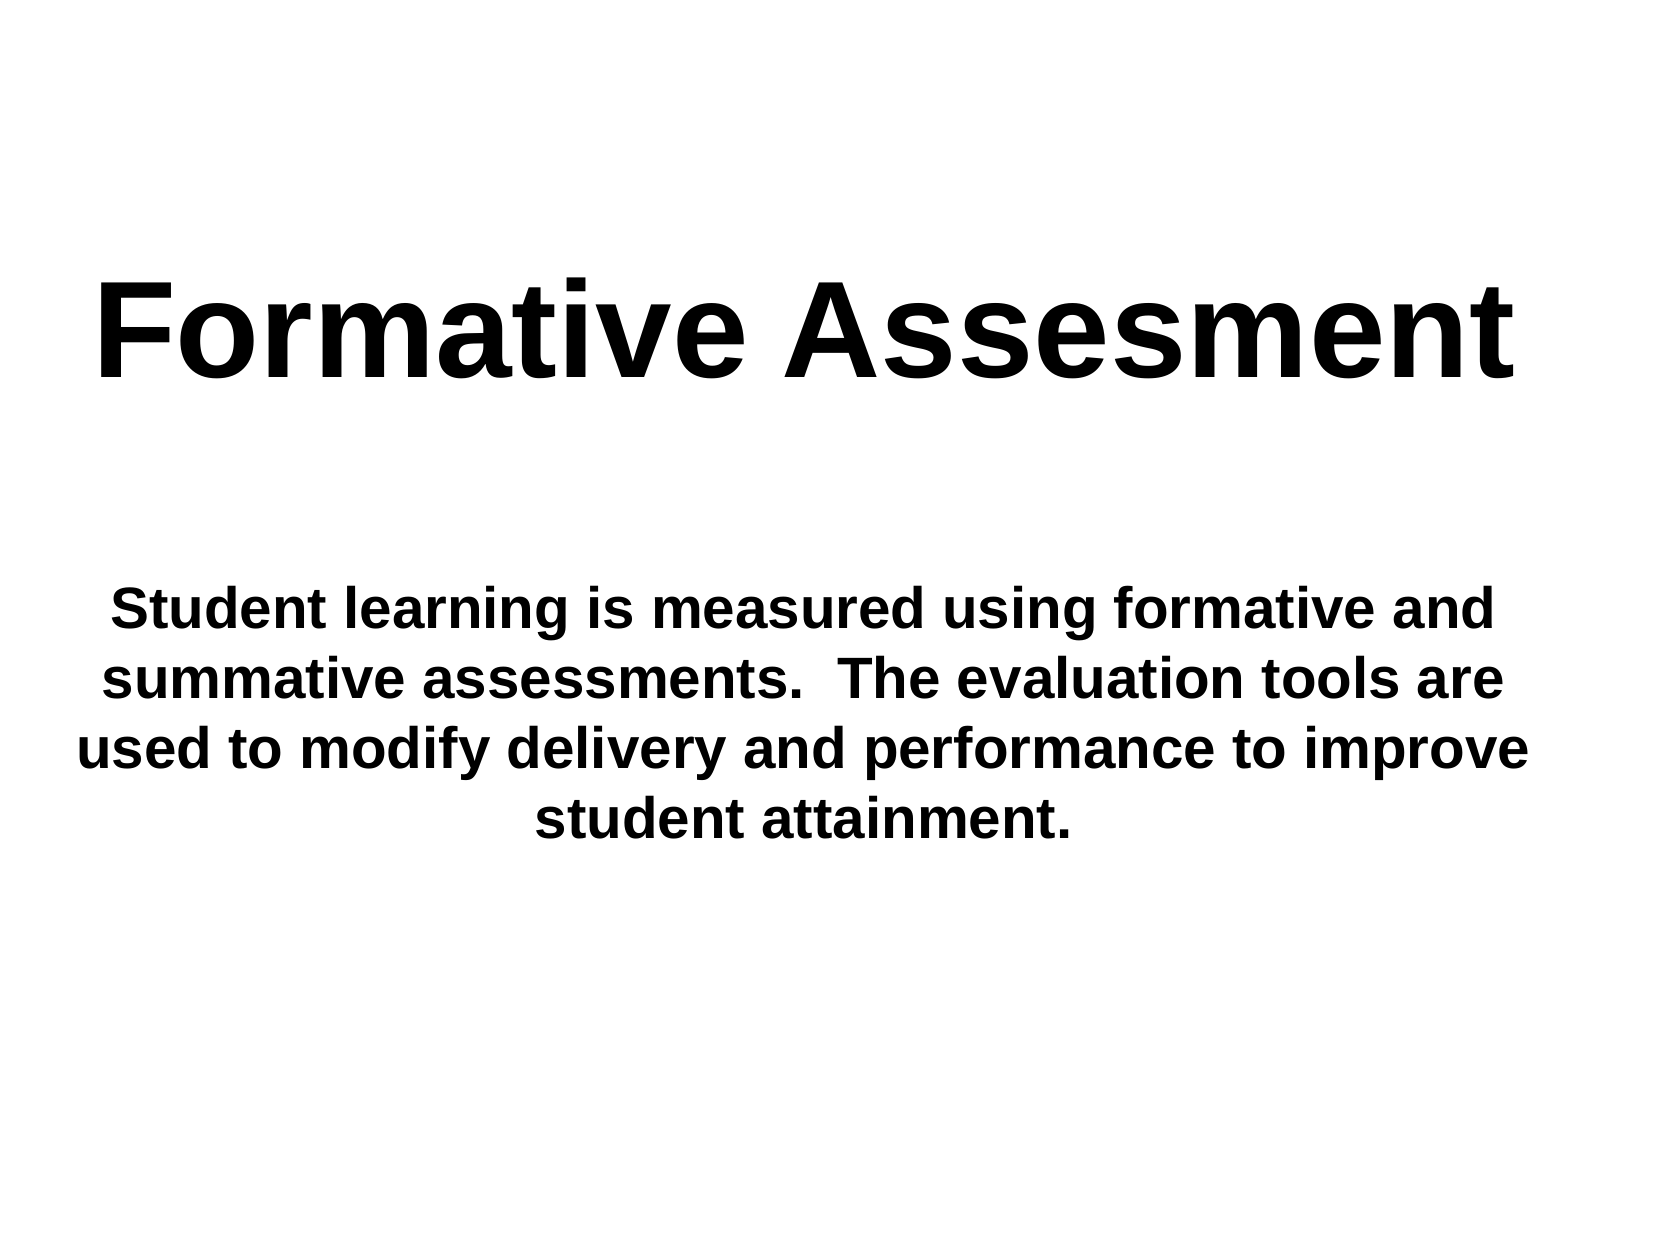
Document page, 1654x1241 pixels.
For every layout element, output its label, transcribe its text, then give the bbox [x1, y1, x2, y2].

title Formative Assesment Student learning is measured using formative and summative assessments. The evaluation tools are used to modify delivery and performance to improve student attainment. [60, 75, 1549, 1241]
